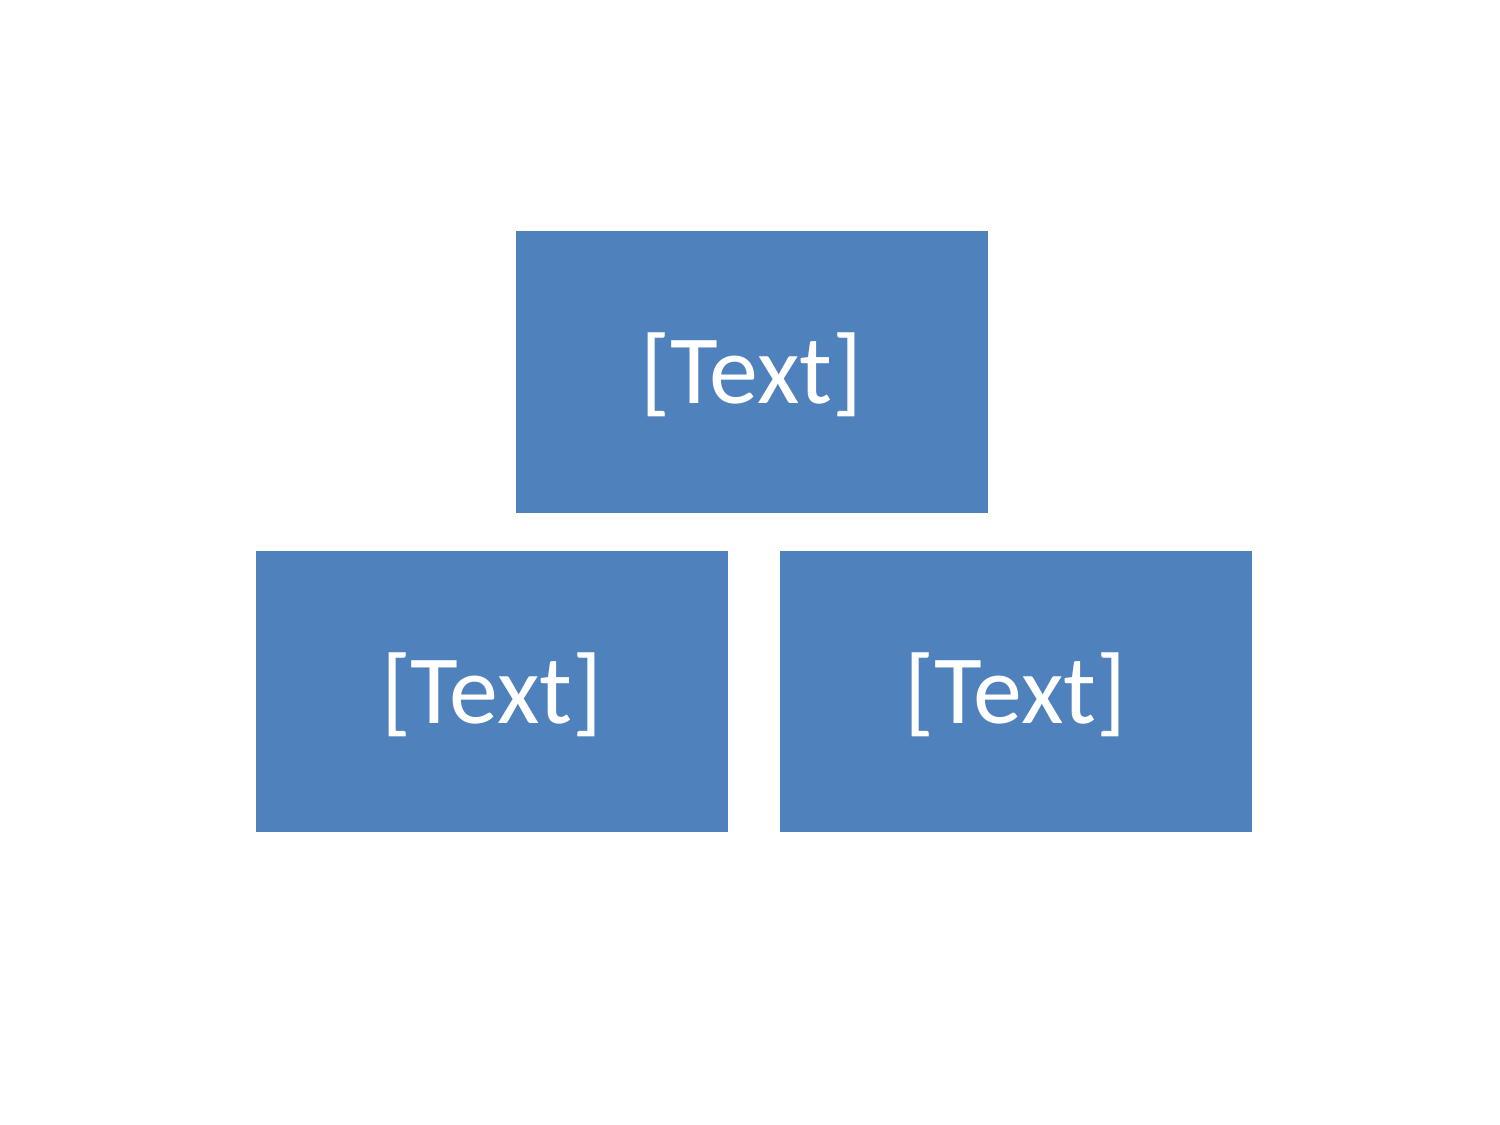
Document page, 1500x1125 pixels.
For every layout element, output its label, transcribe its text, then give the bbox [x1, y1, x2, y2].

text_box [Text] [513, 229, 990, 515]
text_box [Text] [777, 548, 1254, 835]
text_box [Text] [253, 548, 730, 835]
